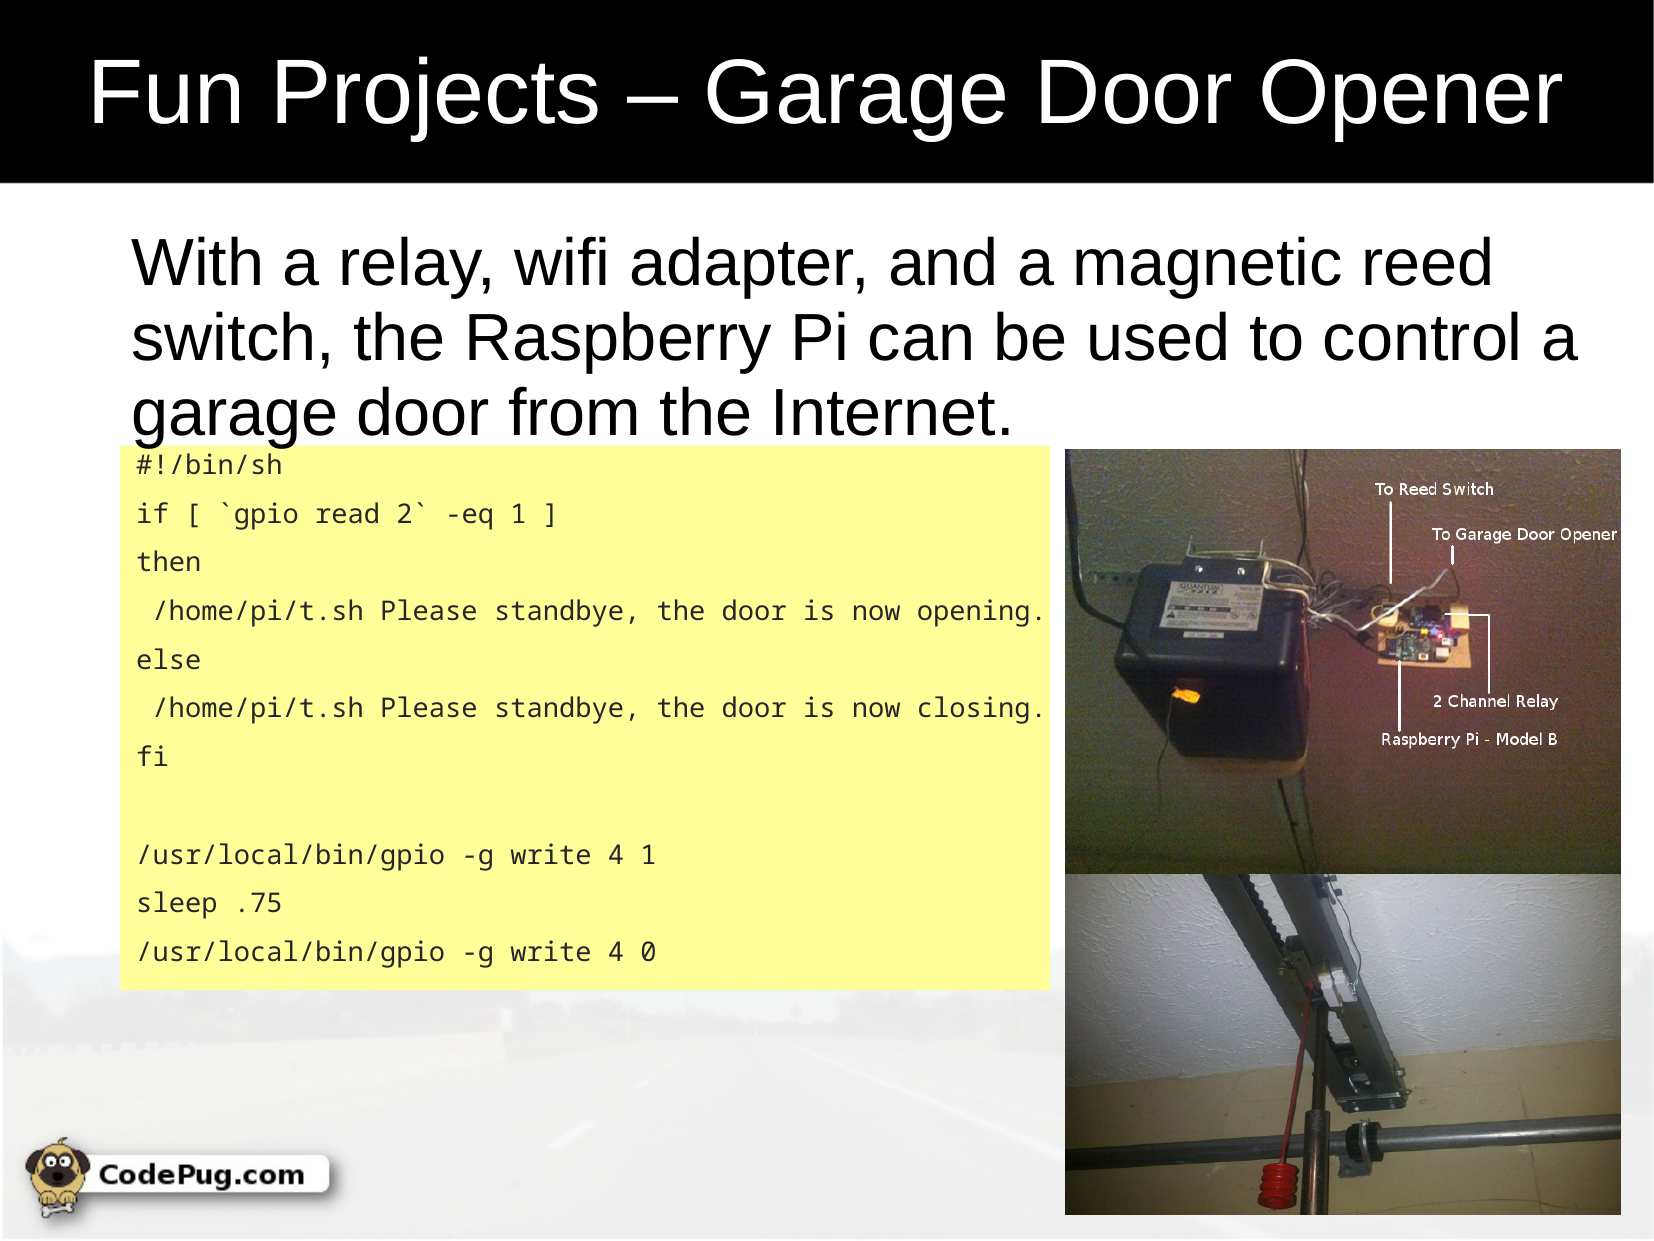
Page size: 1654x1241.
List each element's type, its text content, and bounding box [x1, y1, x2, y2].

title Fun Projects – Garage Door Opener [82, 19, 1571, 166]
picture [0, 0, 1654, 1241]
list #!/bin/sh if [ `gpio read 2` -eq 1 ] then /home/pi/t.sh Please standbye, the door is now opening. else /home/pi/t.sh Please standbye, the door is now closing. fi /usr/local/bin/gpio -g write 4 1 sleep .75 /usr/local/bin/gpio -g write 4 0 [120, 463, 1051, 991]
text_box With a relay, wifi adapter, and a magnetic reed switch, the Raspberry Pi can be used to control a garage door from the Internet. [60, 225, 1606, 463]
